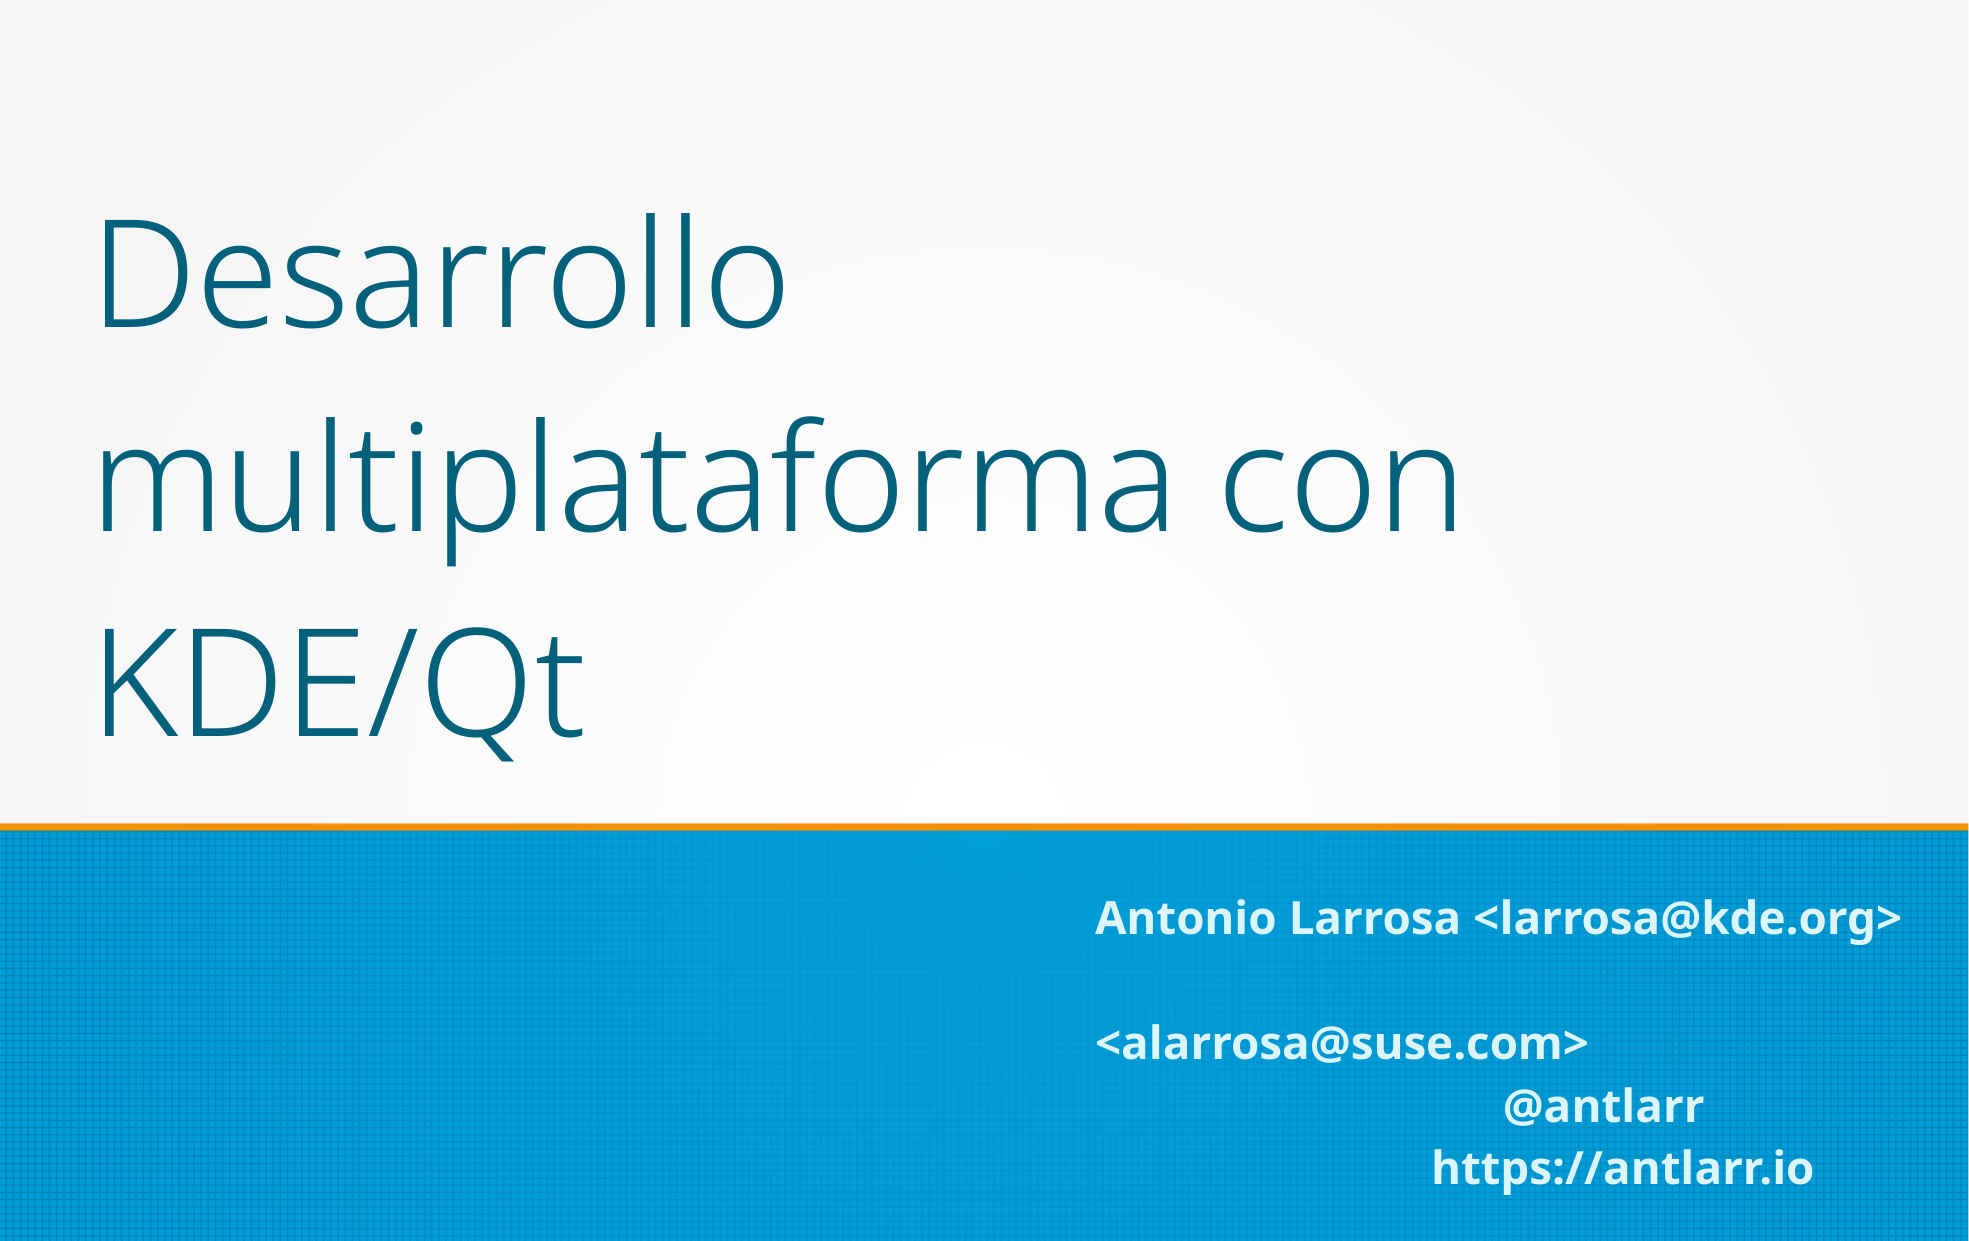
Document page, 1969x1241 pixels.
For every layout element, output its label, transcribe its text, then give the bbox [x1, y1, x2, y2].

title Desarrollo multiplataforma con KDE/Qt [90, 49, 1862, 781]
picture [0, 0, 1969, 830]
subtitle Antonio Larrosa <larrosa@kde.org> <alarrosa@suse.com> @antlarr https://antlarr.io [1095, 885, 1920, 1141]
